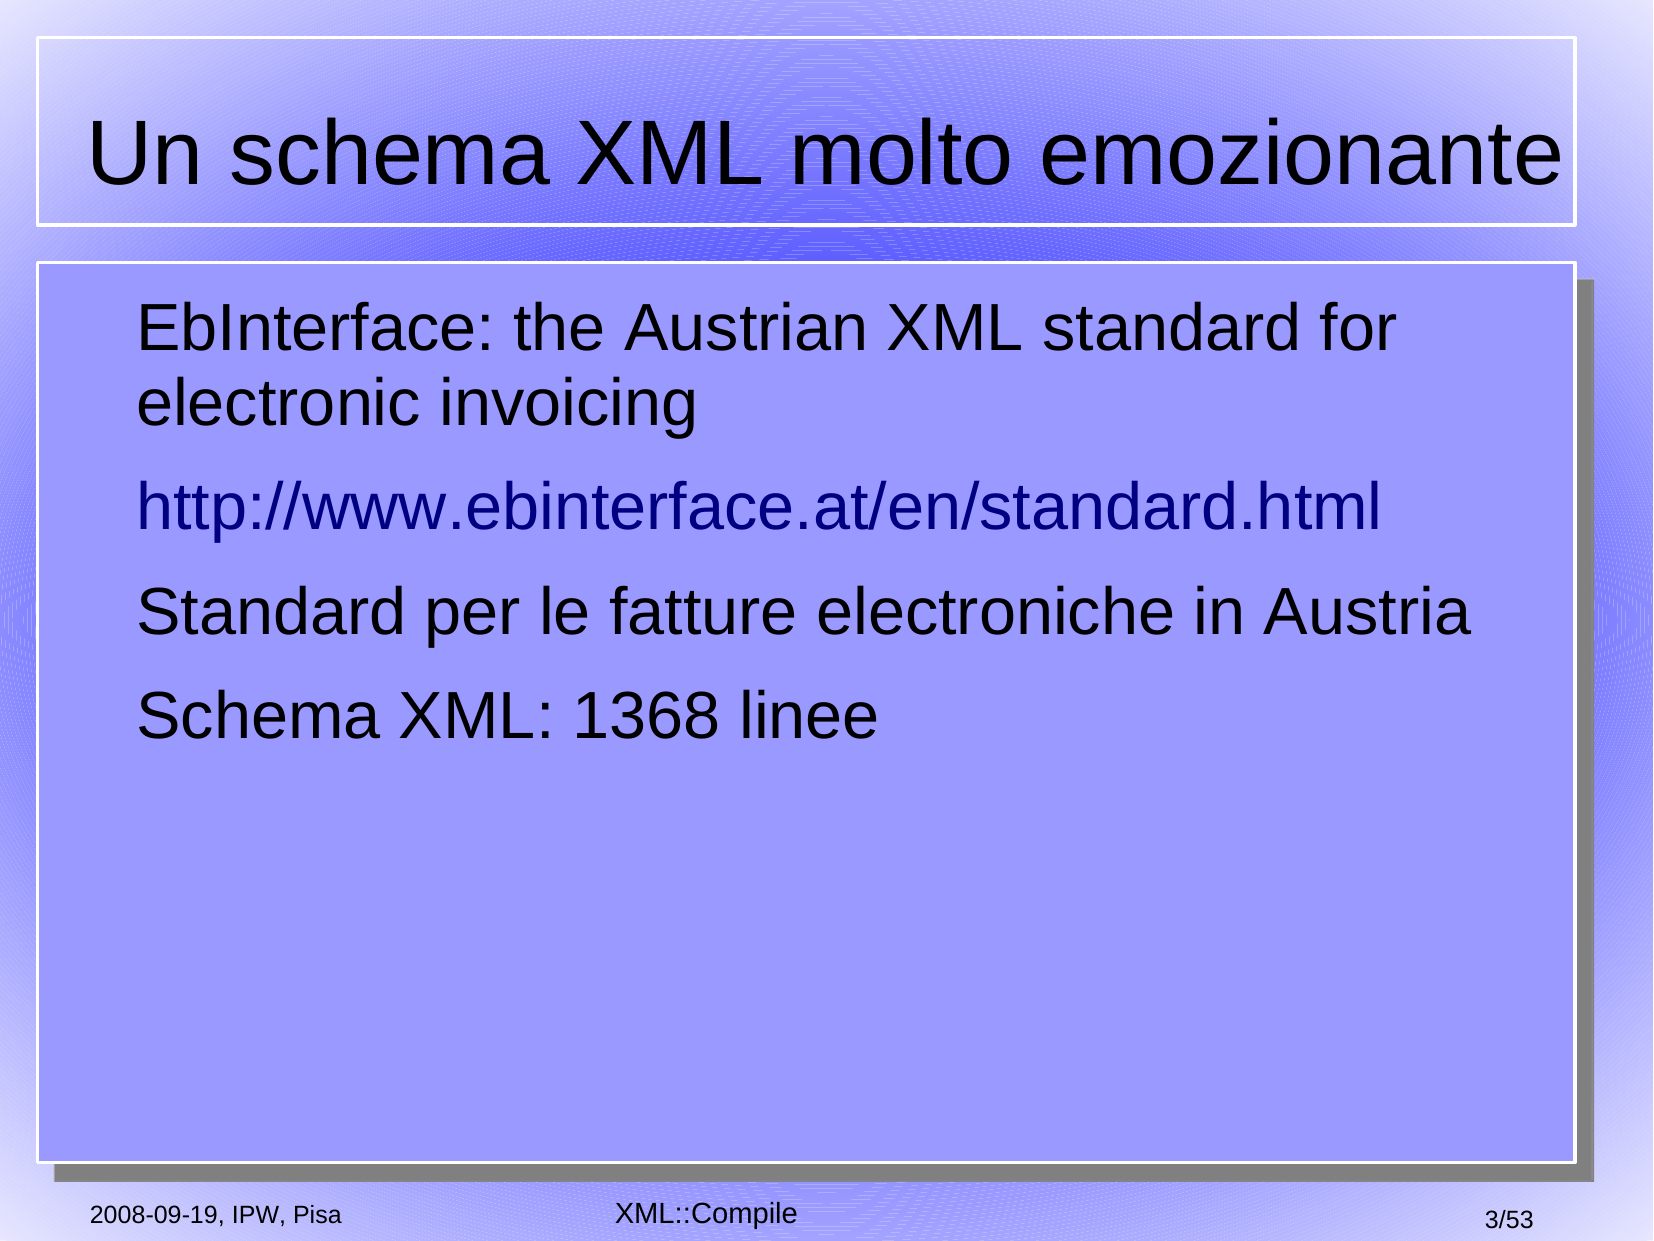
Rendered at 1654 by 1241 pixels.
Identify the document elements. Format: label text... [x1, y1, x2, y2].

title Un schema XML molto emozionante [82, 49, 1571, 257]
list EbInterface: the Austrian XML standard for electronic invoicing http://www.ebinterface.at/en/standard.html Standard per le fatture electroniche in Austria Schema XML: 1368 linee [82, 290, 1571, 1111]
